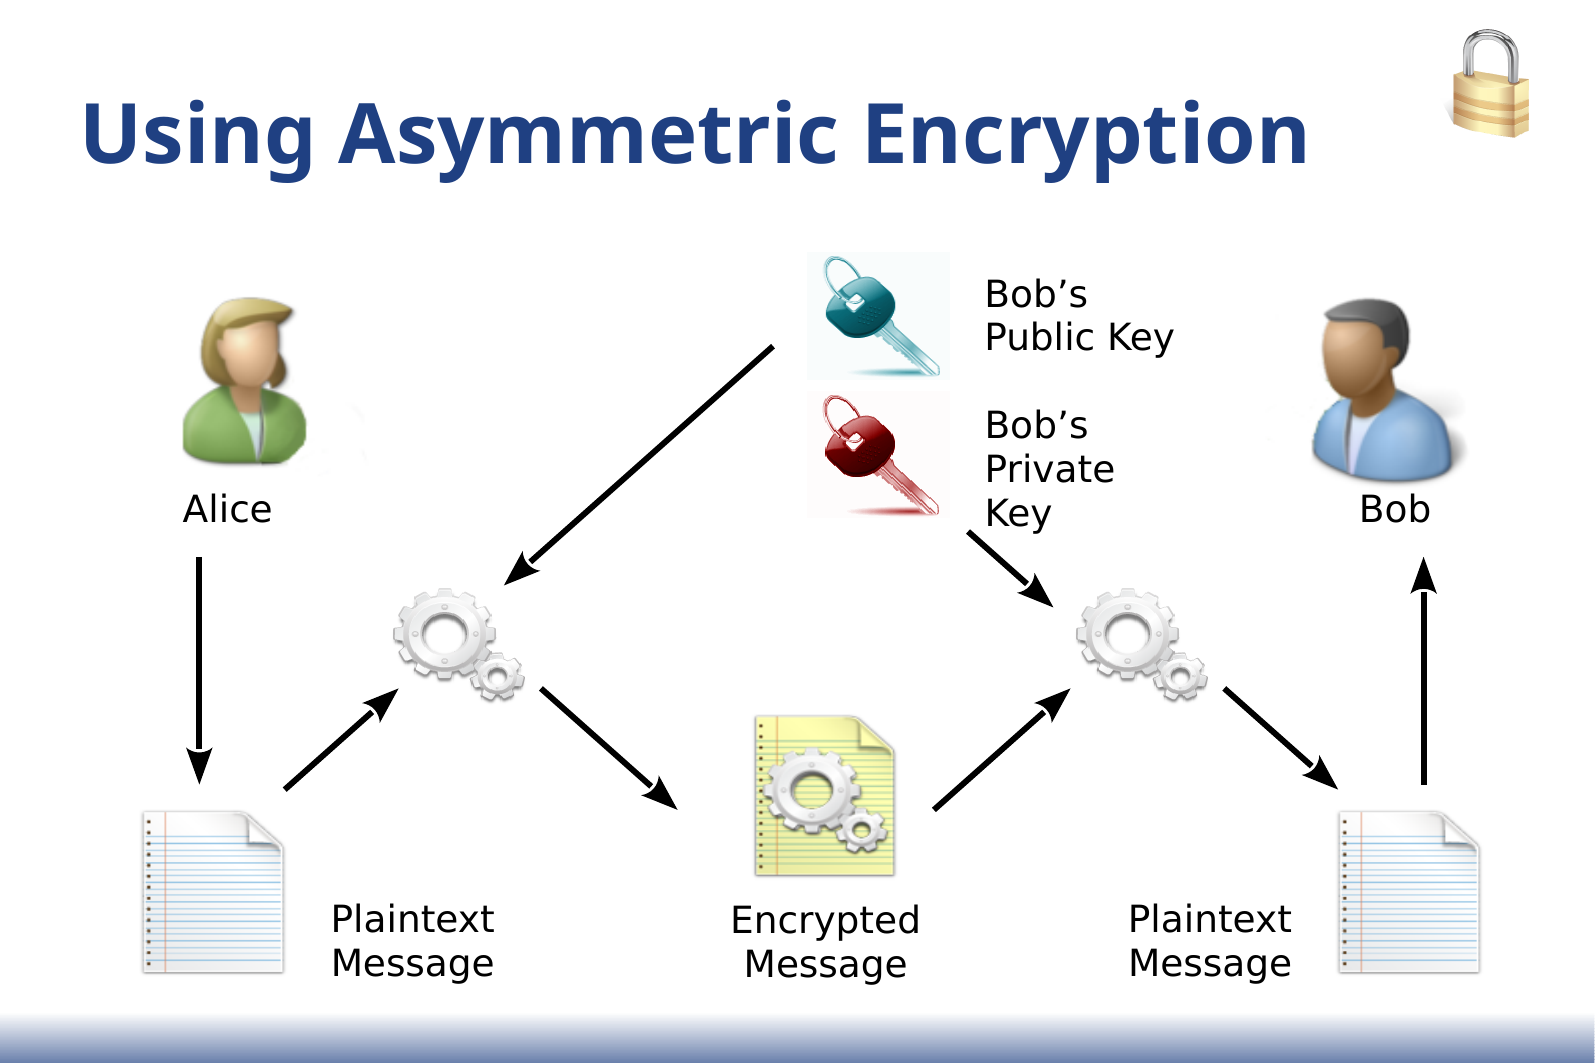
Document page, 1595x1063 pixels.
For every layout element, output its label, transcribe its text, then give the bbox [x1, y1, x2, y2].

text_box Encrypted Message [711, 891, 940, 994]
picture [807, 252, 950, 380]
text_box Alice [142, 480, 314, 540]
picture [387, 582, 530, 709]
picture [1309, 804, 1510, 982]
text_box Plaintext Message [1110, 890, 1310, 993]
picture [1423, 25, 1555, 142]
picture [113, 804, 314, 982]
picture [725, 708, 926, 886]
picture [1252, 278, 1510, 507]
text_box Bob [1309, 480, 1481, 540]
picture [113, 278, 371, 507]
text_box Plaintext Message [313, 890, 513, 993]
title Using Asymmetric Encryption [79, 42, 1515, 220]
text_box Bob’s Private Key [969, 396, 1207, 543]
picture [807, 391, 950, 518]
picture [1070, 582, 1213, 709]
text_box Bob’s Public Key [969, 265, 1199, 368]
